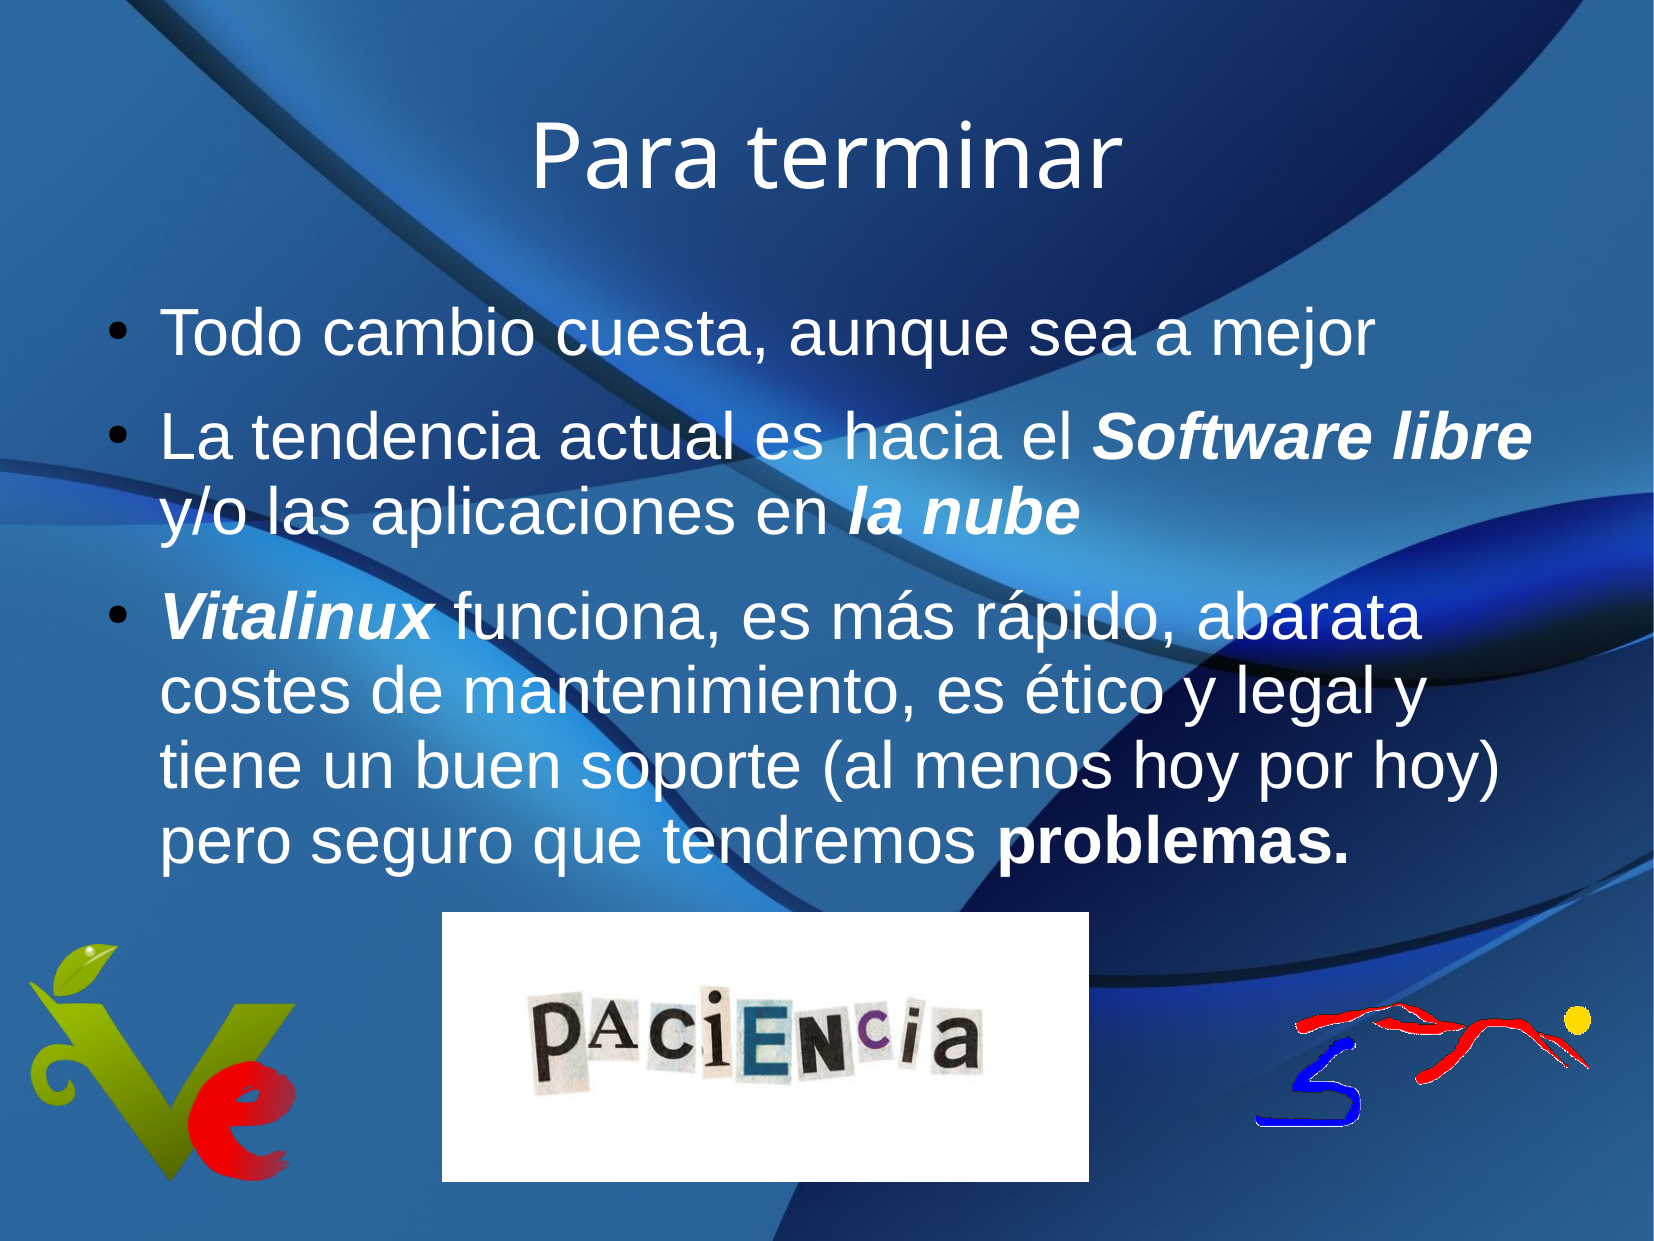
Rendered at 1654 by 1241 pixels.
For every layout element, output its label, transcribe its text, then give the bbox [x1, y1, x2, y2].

title Para terminar [82, 49, 1571, 257]
list Todo cambio cuesta, aunque sea a mejor La tendencia actual es hacia el Software libre y/o las aplicaciones en la nube Vitalinux funciona, es más rápido, abarata costes de mantenimiento, es ético y legal y tiene un buen soporte (al menos hoy por hoy) pero seguro que tendremos problemas. [88, 295, 1577, 1065]
picture [0, 0, 1654, 1241]
